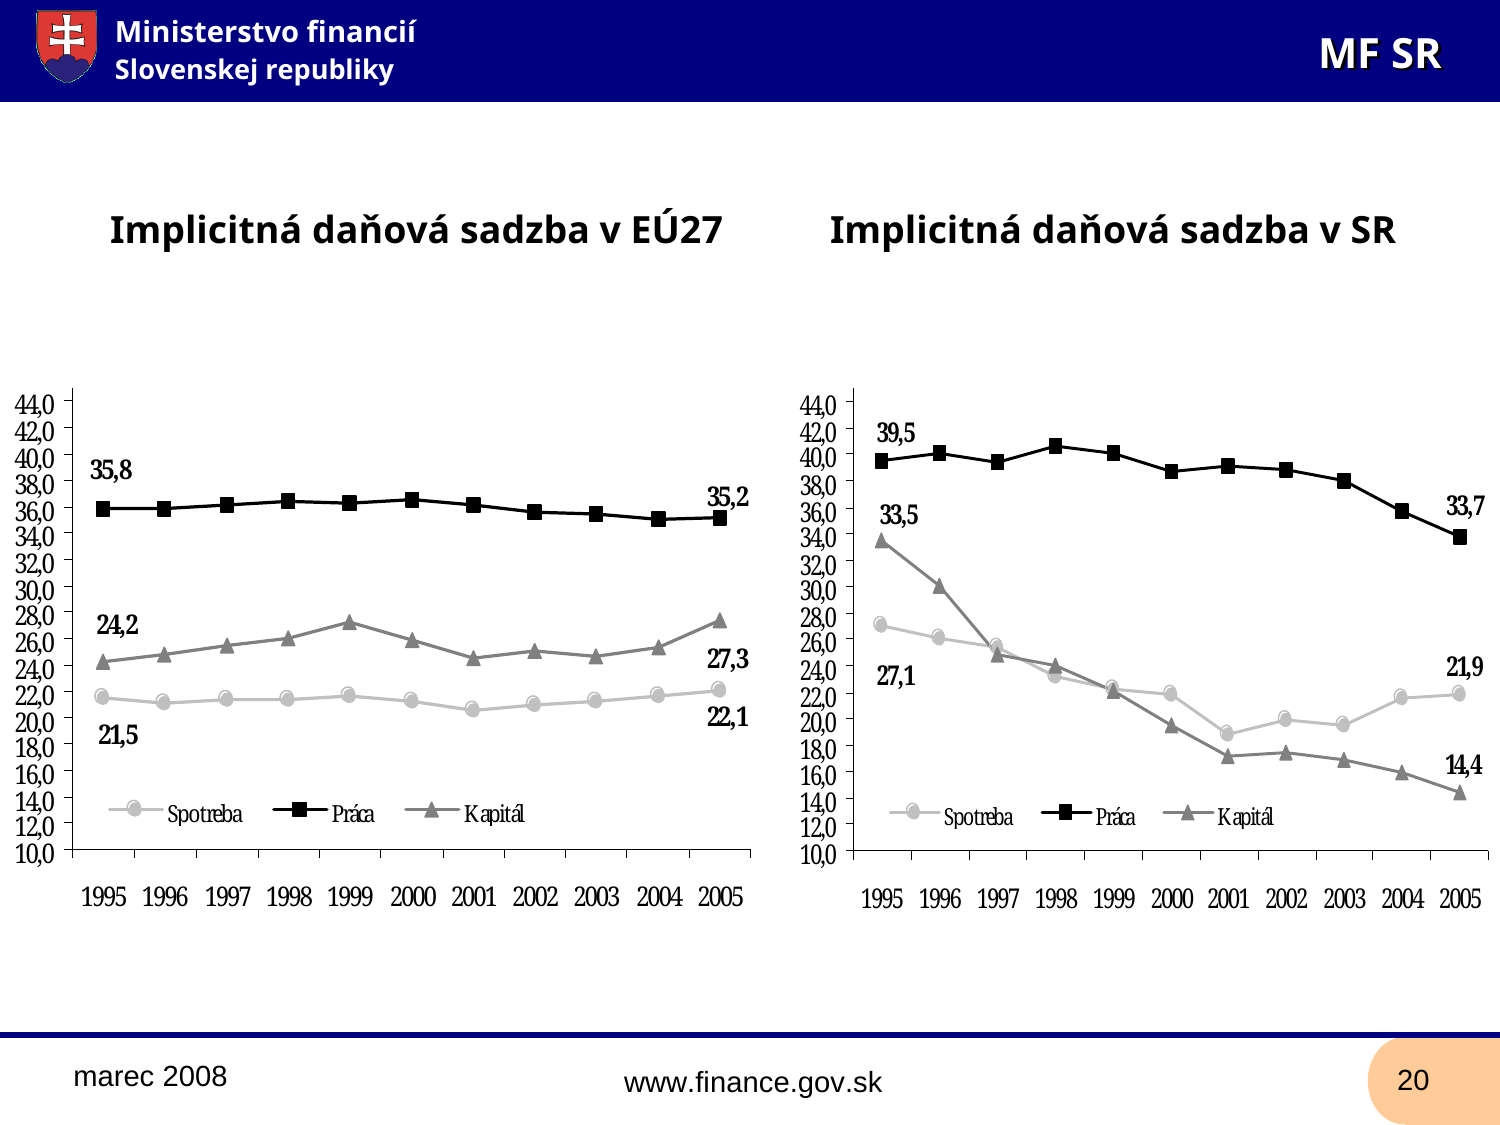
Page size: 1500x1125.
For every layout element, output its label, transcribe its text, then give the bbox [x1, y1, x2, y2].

text_box Implicitná daňová sadzba v SR [785, 196, 1412, 263]
text_box Implicitná daňová sadzba v EÚ27 [88, 196, 739, 263]
picture [786, 350, 1500, 934]
picture [0, 350, 764, 933]
